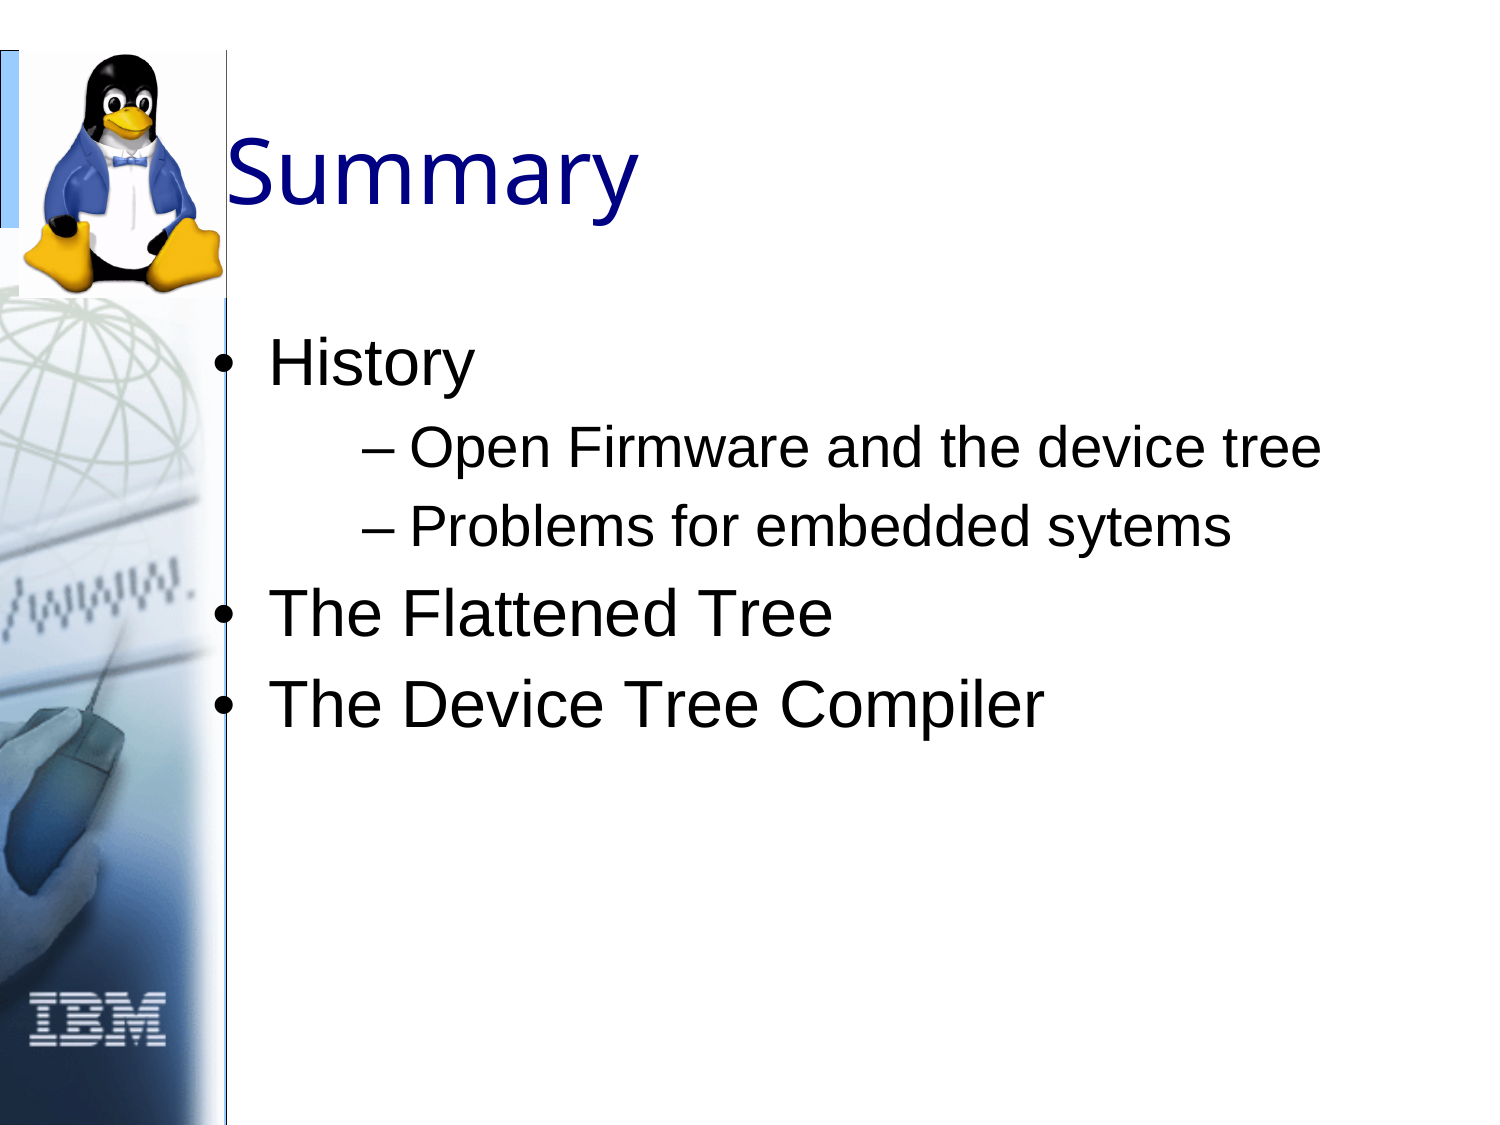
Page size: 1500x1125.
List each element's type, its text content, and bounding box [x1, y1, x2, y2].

list History Open Firmware and the device tree Problems for embedded sytems The Flattened Tree The Device Tree Compiler [212, 324, 1388, 1001]
title Summary [224, 99, 1388, 238]
